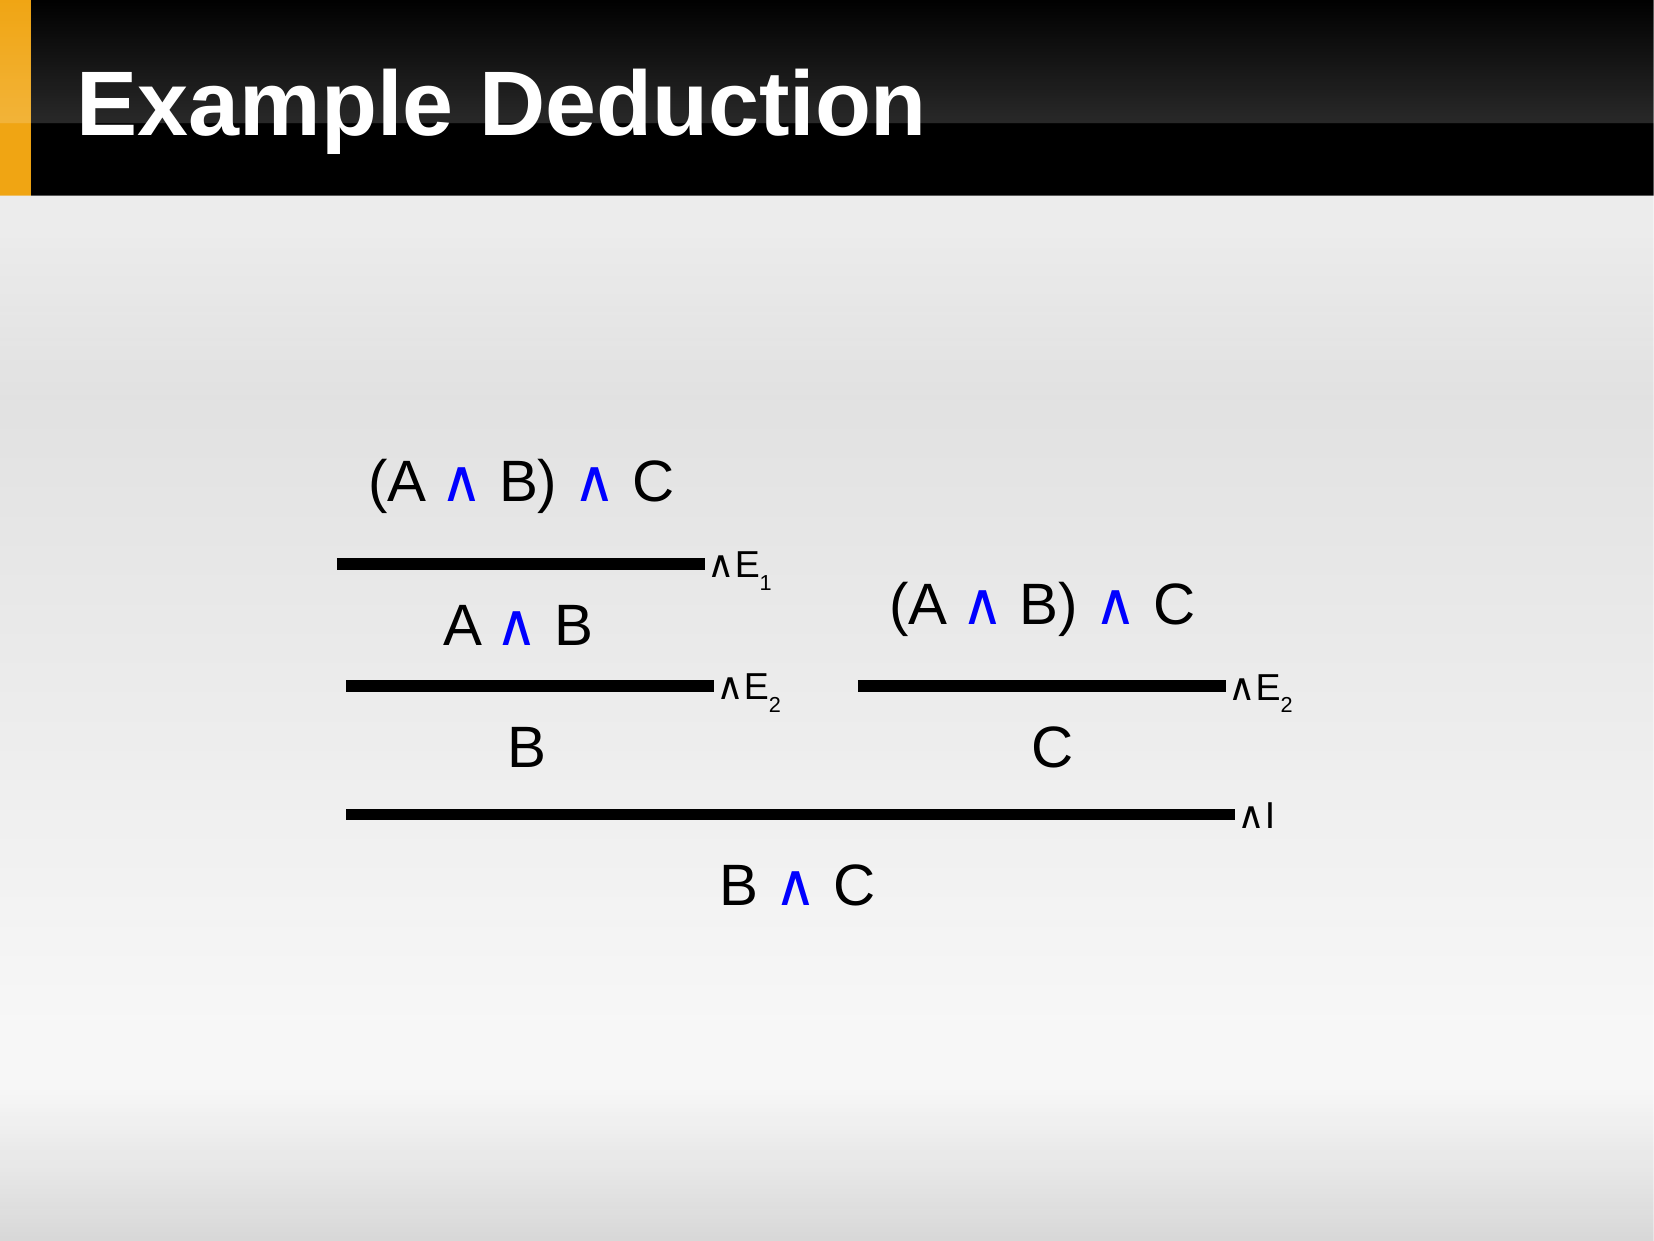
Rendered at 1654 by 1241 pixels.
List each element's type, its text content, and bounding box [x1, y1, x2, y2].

text_box A ∧ B [428, 585, 612, 673]
text_box C [1016, 707, 1089, 796]
picture [0, 0, 1654, 1241]
text_box B [493, 707, 562, 796]
text_box (A ∧ B) ∧ C [874, 564, 1214, 652]
text_box ∧E2 [1213, 658, 1308, 728]
text_box (A ∧ B) ∧ C [353, 441, 693, 529]
text_box ∧I [1222, 786, 1291, 849]
title Example Deduction [76, 7, 1565, 200]
text_box B ∧ C [704, 845, 891, 934]
text_box ∧E1 [692, 536, 787, 606]
text_box ∧E2 [701, 658, 796, 728]
